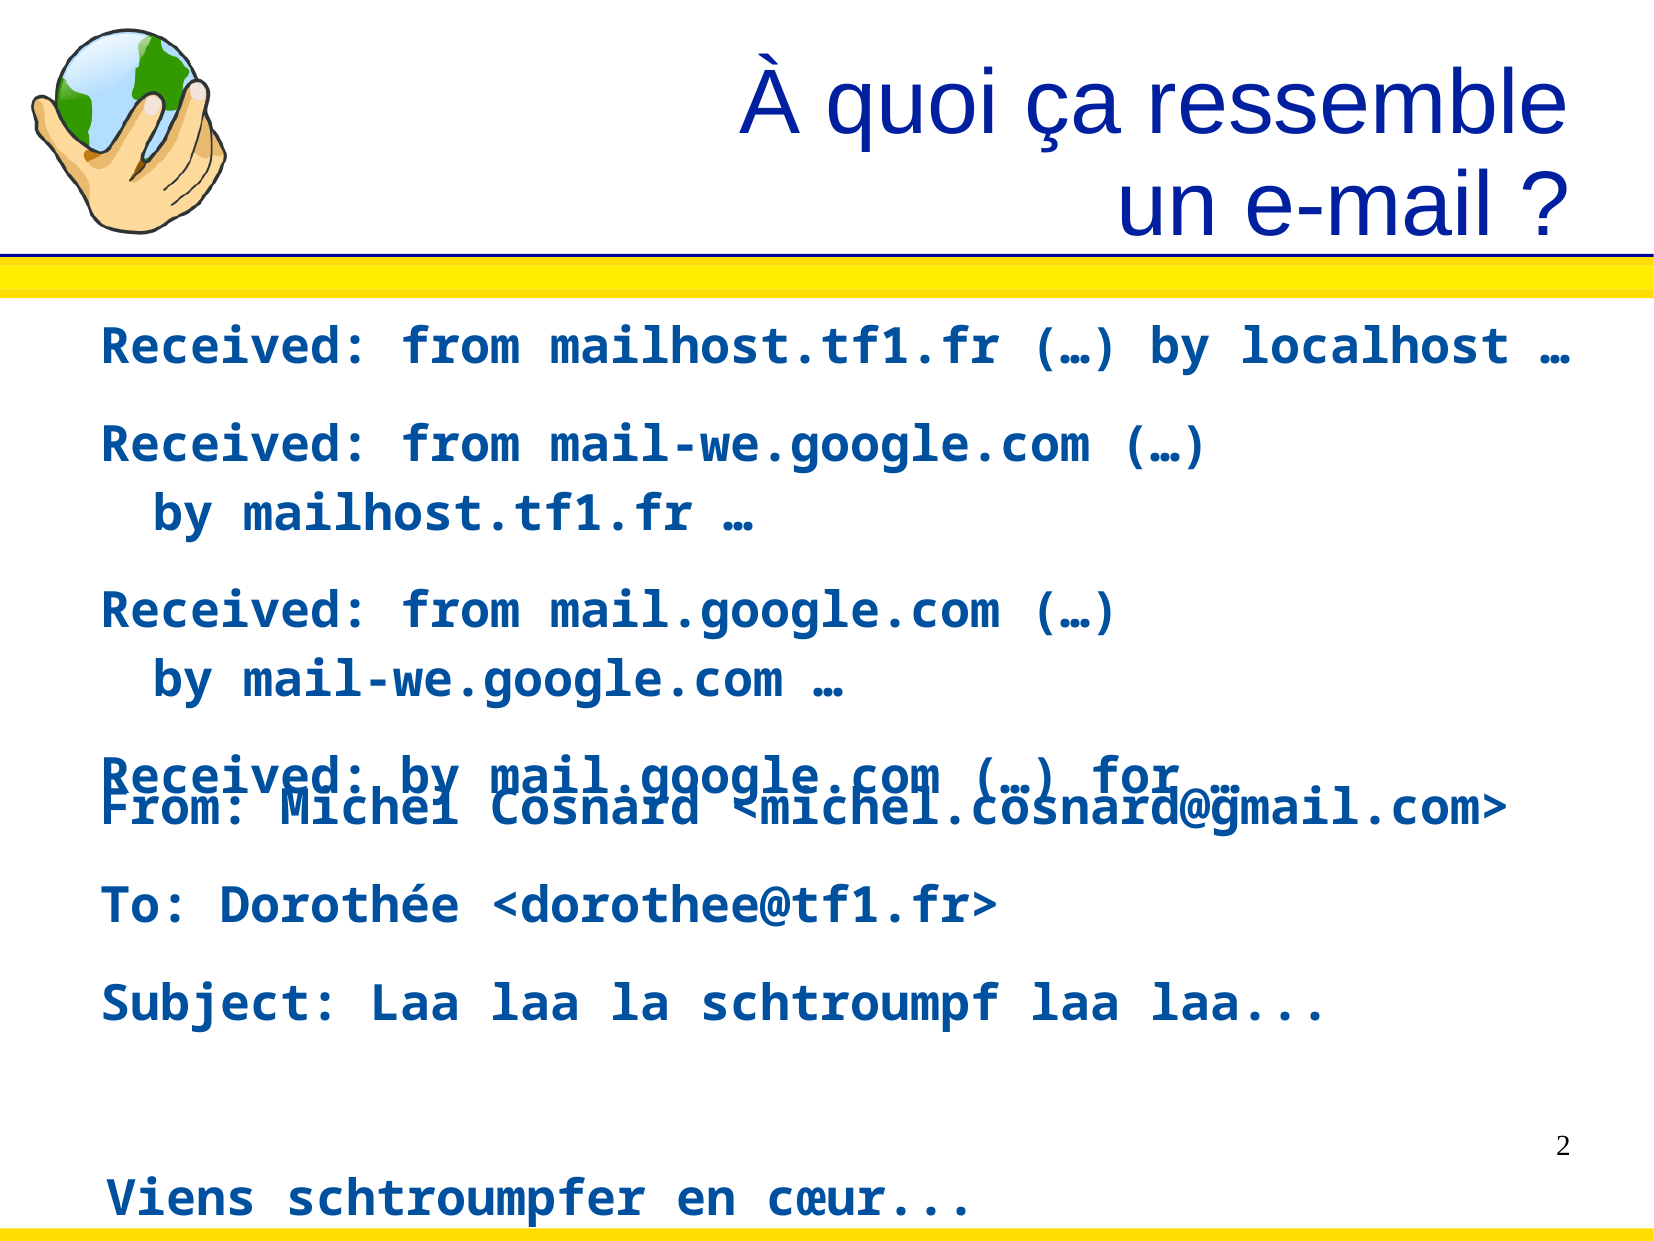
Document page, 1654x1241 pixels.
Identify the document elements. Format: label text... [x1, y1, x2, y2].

list Viens schtroumpfer en cœur... [88, 673, 1577, 1241]
title À quoi ça ressemble un e-mail ? [372, 49, 1571, 212]
list To: Dorothée <dorothee@tf1.fr> [82, 1077, 88, 1241]
list Received: from mailhost.tf1.fr (…) by localhost … Received: from mail-we.google.com (…) by mailhost.tf1.fr … Received: from mail.google.com (…) by mail-we.google.com … Received: by mail.google.com (…) for … [82, 212, 1571, 1077]
picture [11, 14, 246, 248]
